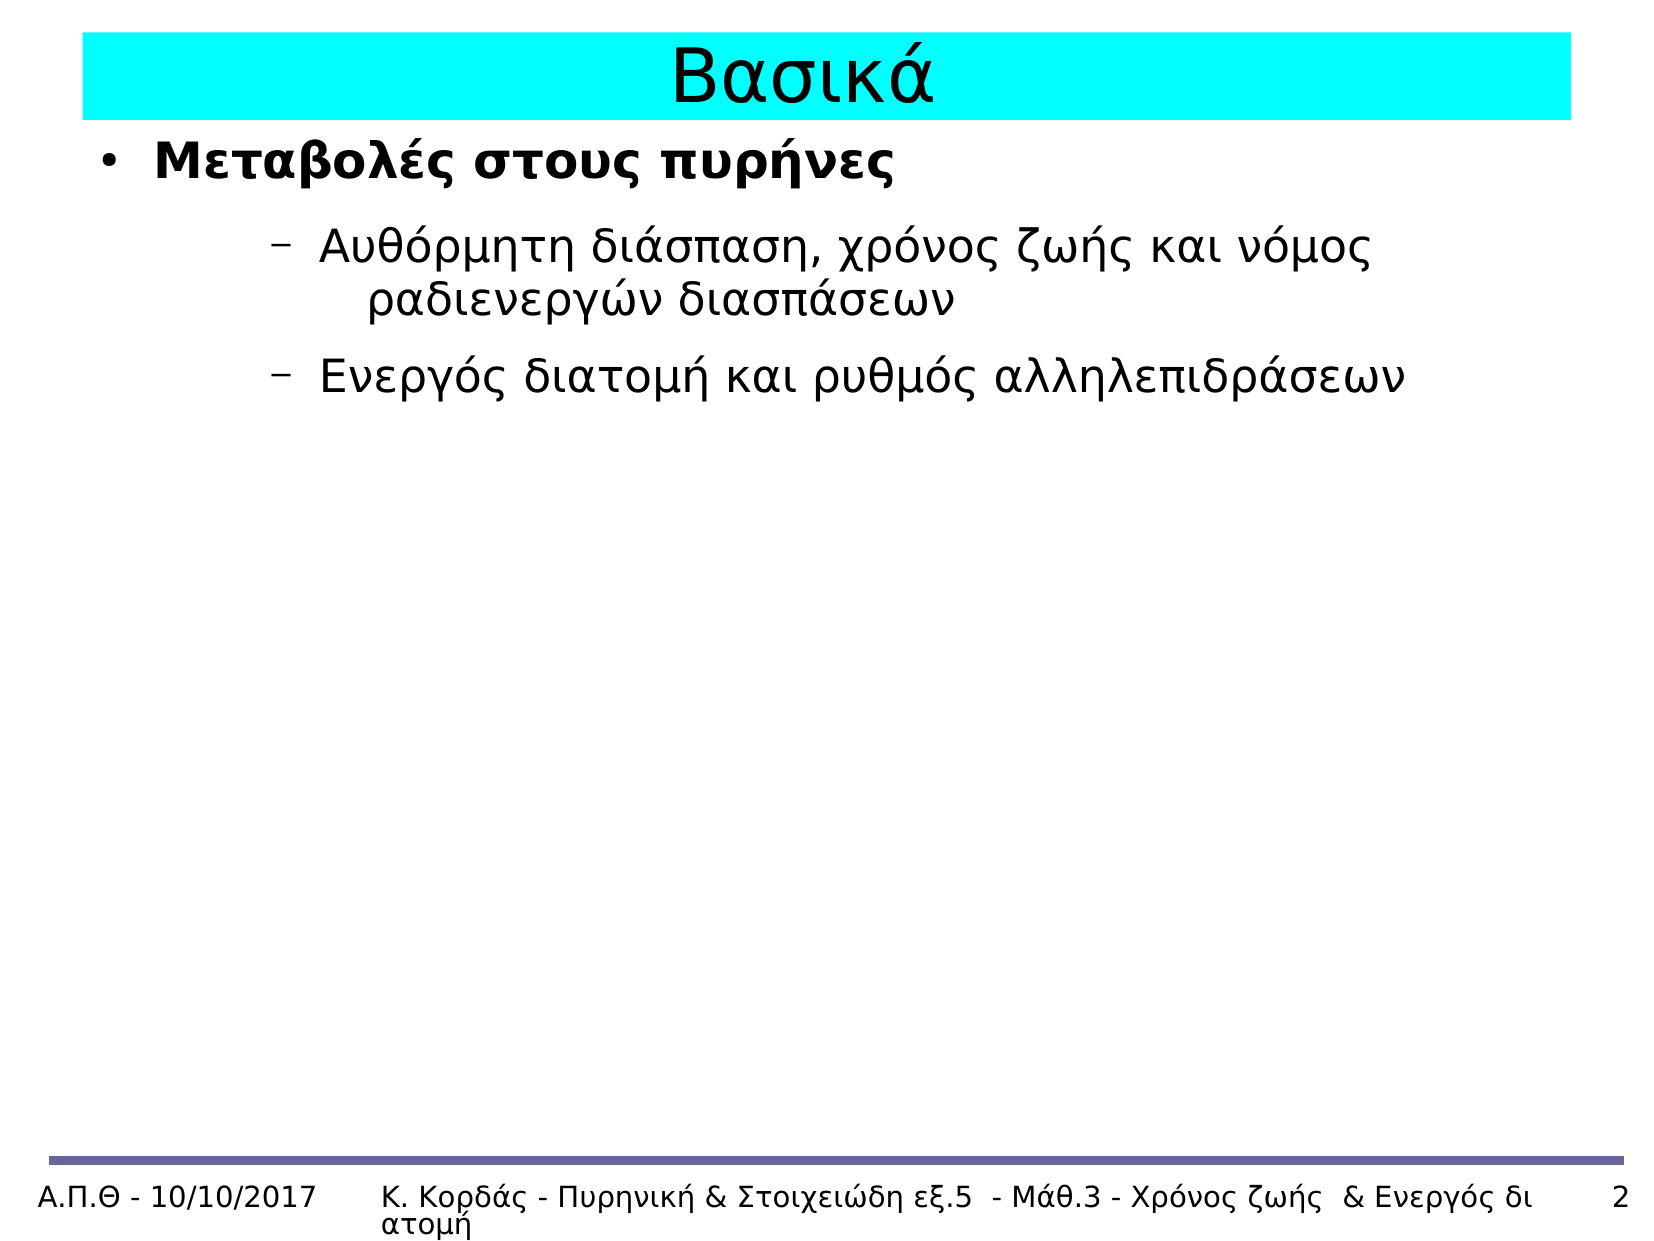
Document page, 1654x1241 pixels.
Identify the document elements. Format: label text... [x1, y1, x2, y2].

title Βασικά [82, 32, 1571, 120]
list Μεταβολές στους πυρήνες Αυθόρμητη διάσπαση, χρόνος ζωής και νόμος ραδιενεργών διασπάσεων Ενεργός διατομή και ρυθμός αλληλεπιδράσεων [82, 132, 1571, 1094]
